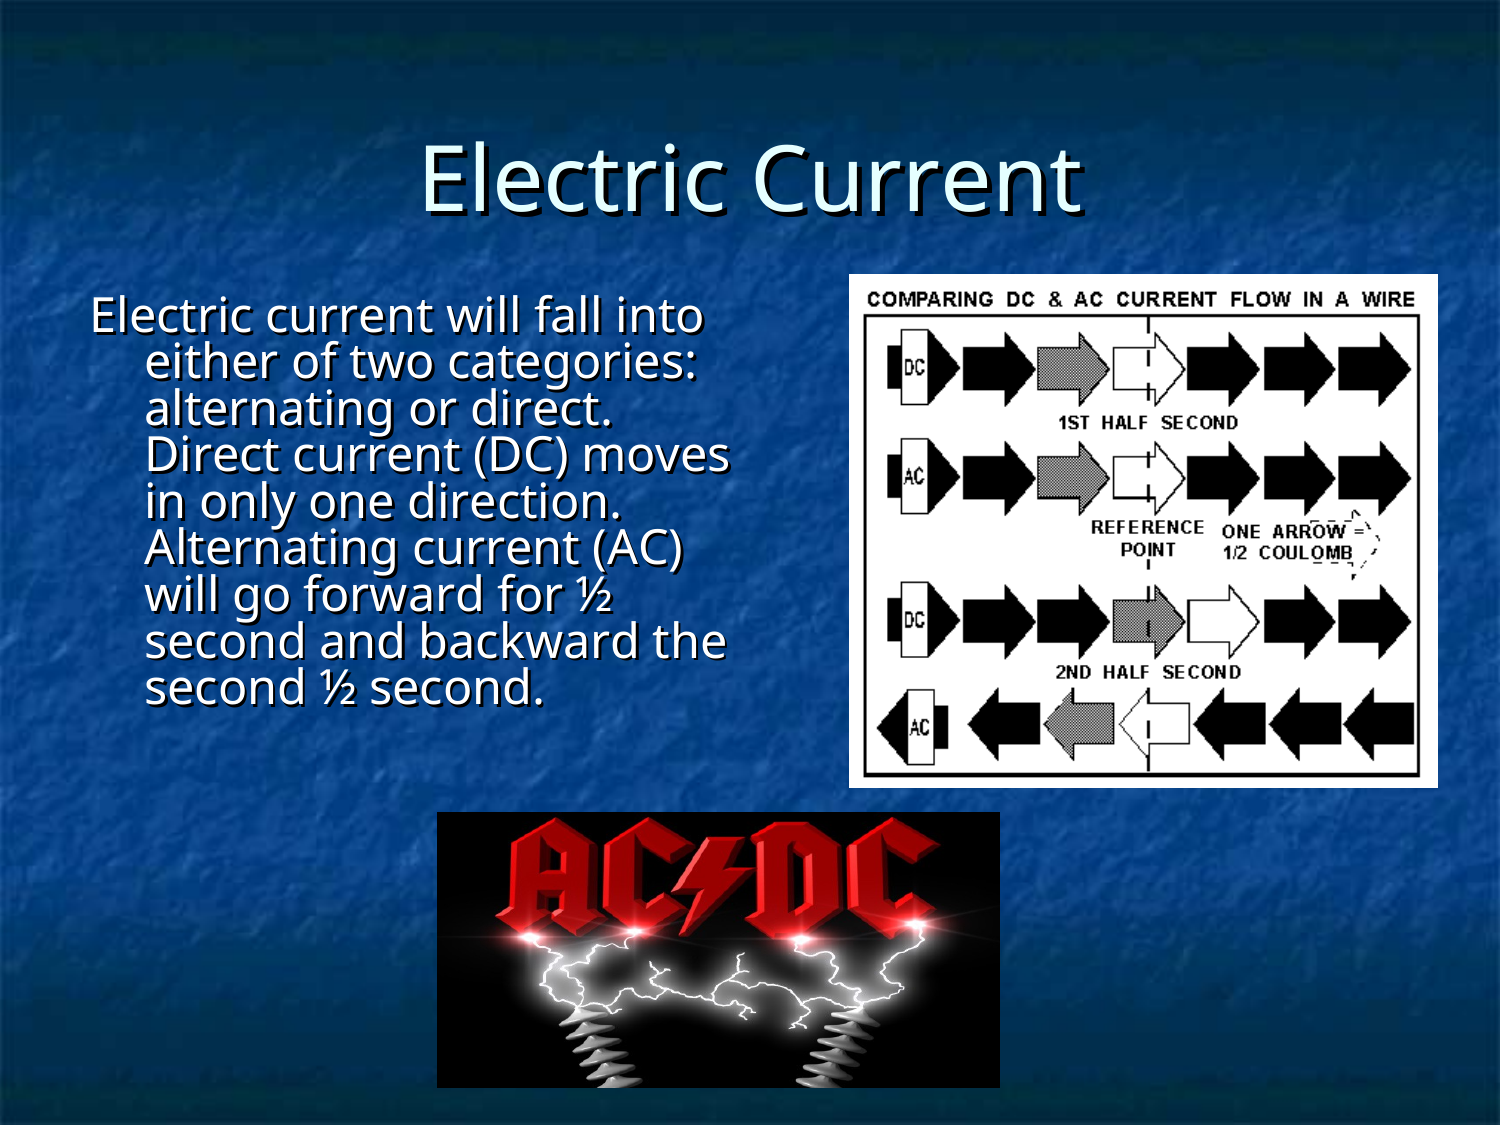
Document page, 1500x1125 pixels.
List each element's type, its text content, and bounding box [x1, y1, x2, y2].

title Electric Current [75, 62, 1426, 288]
picture [0, 0, 1500, 1125]
list Electric current will fall into either of two categories: alternating or direct. Direct current (DC) moves in only one direction. Alternating current (AC) will go forward for ½ second and backward the second ½ second. [75, 287, 751, 763]
